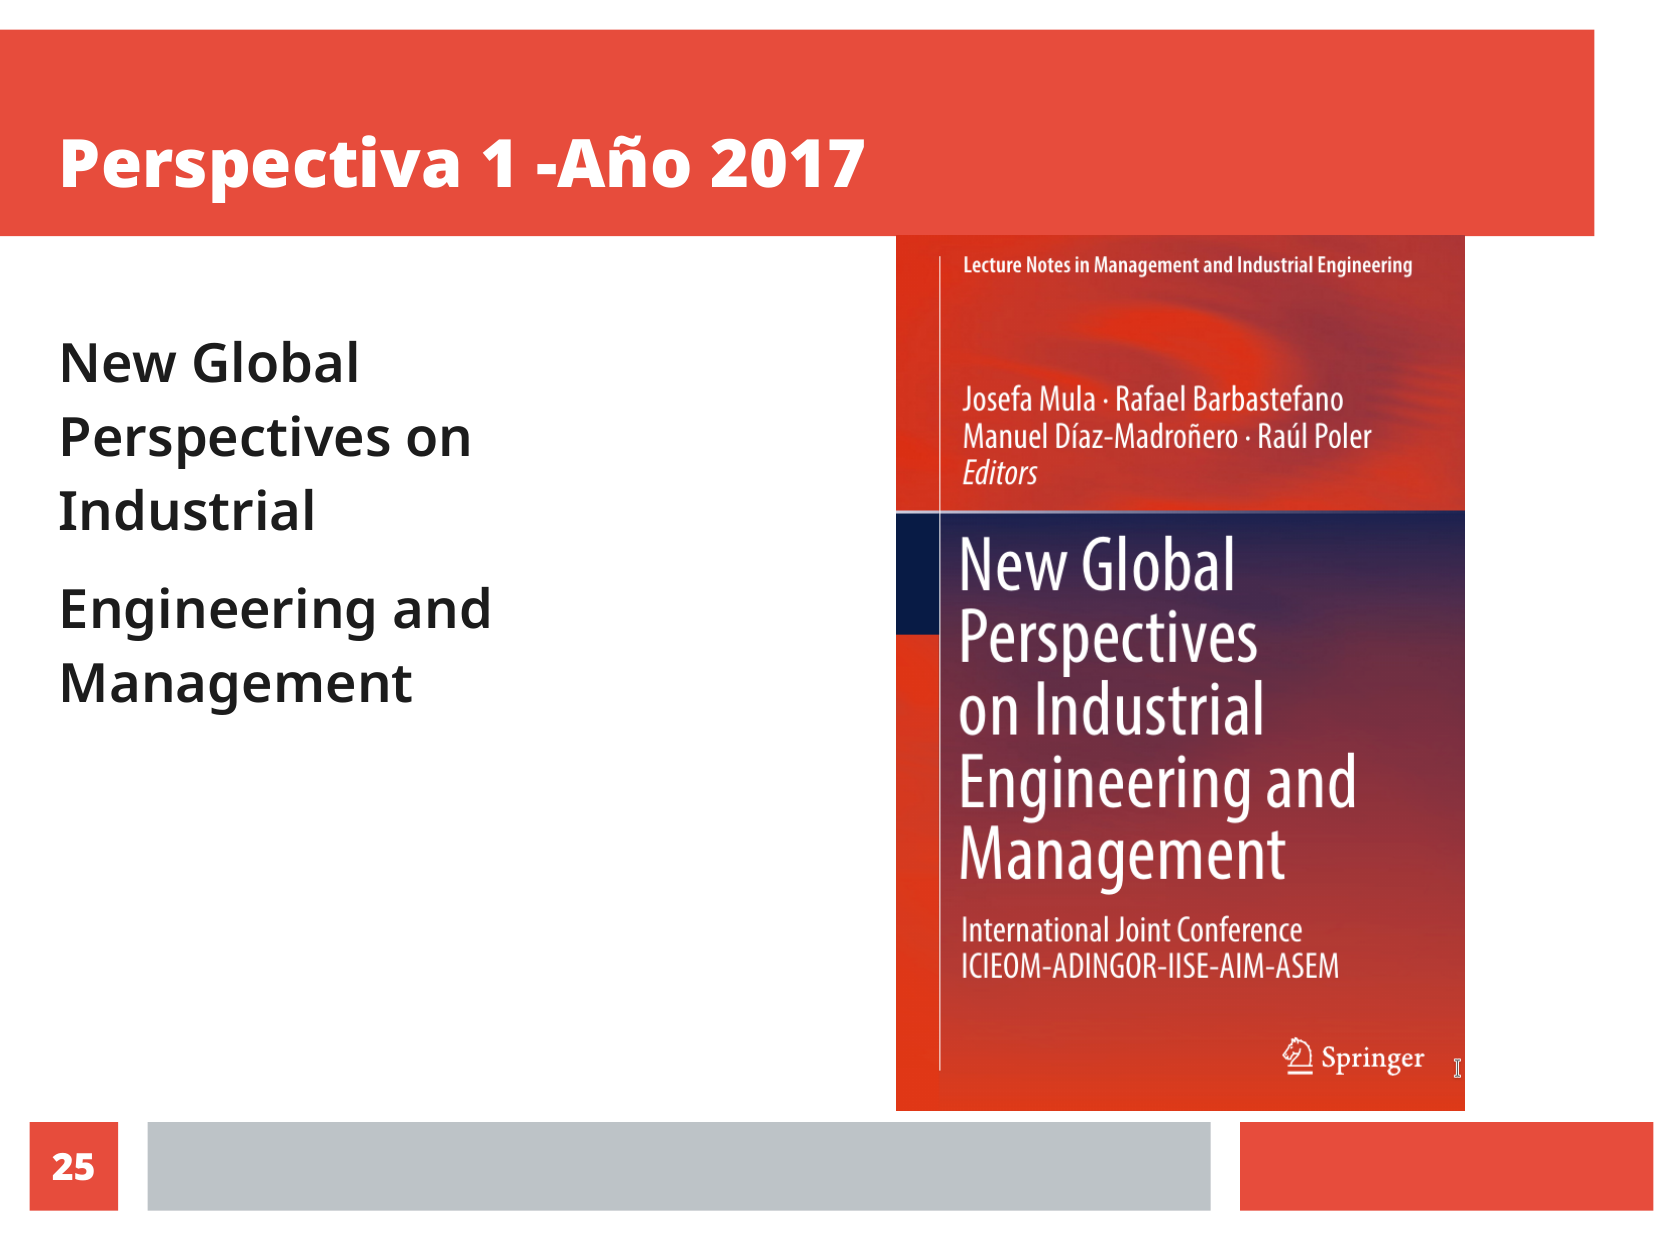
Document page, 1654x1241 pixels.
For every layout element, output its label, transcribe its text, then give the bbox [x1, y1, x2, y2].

title Perspectiva 1 -Año 2017 [59, 59, 1595, 207]
picture [896, 235, 1465, 1111]
list New Global Perspectives on Industrial Engineering and Management [59, 324, 638, 1093]
